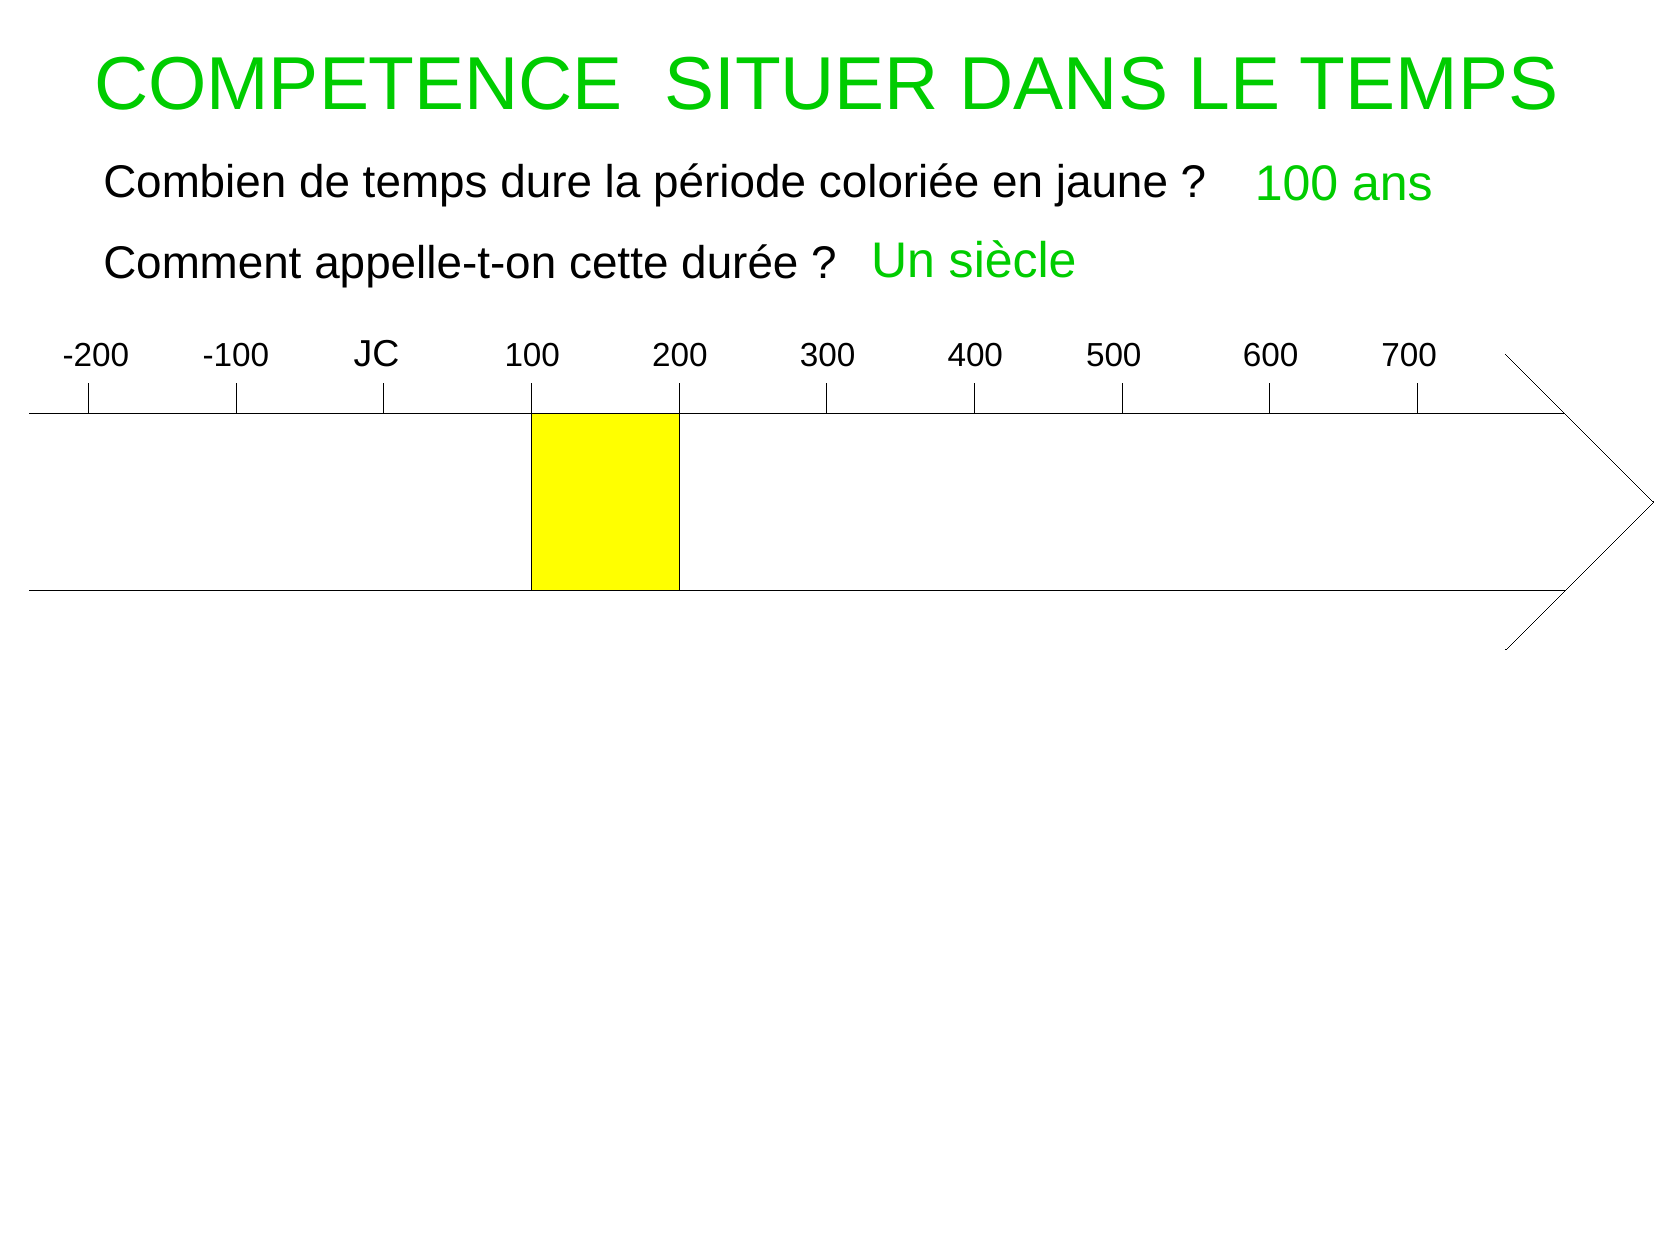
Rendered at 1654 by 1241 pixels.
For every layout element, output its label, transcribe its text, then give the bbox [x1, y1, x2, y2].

title COMPETENCE SITUER DANS LE TEMPS [29, 41, 1625, 126]
text_box [531, 413, 680, 591]
text_box 100 ans [1240, 147, 1506, 219]
text_box -200 -100 JC 100 200 300 400 500 600 700 [29, 324, 1536, 382]
text_box Un siècle [856, 224, 1123, 296]
text_box Combien de temps dure la période coloriée en jaune ? [88, 148, 1240, 215]
text_box Comment appelle-t-on cette durée ? [88, 229, 856, 296]
